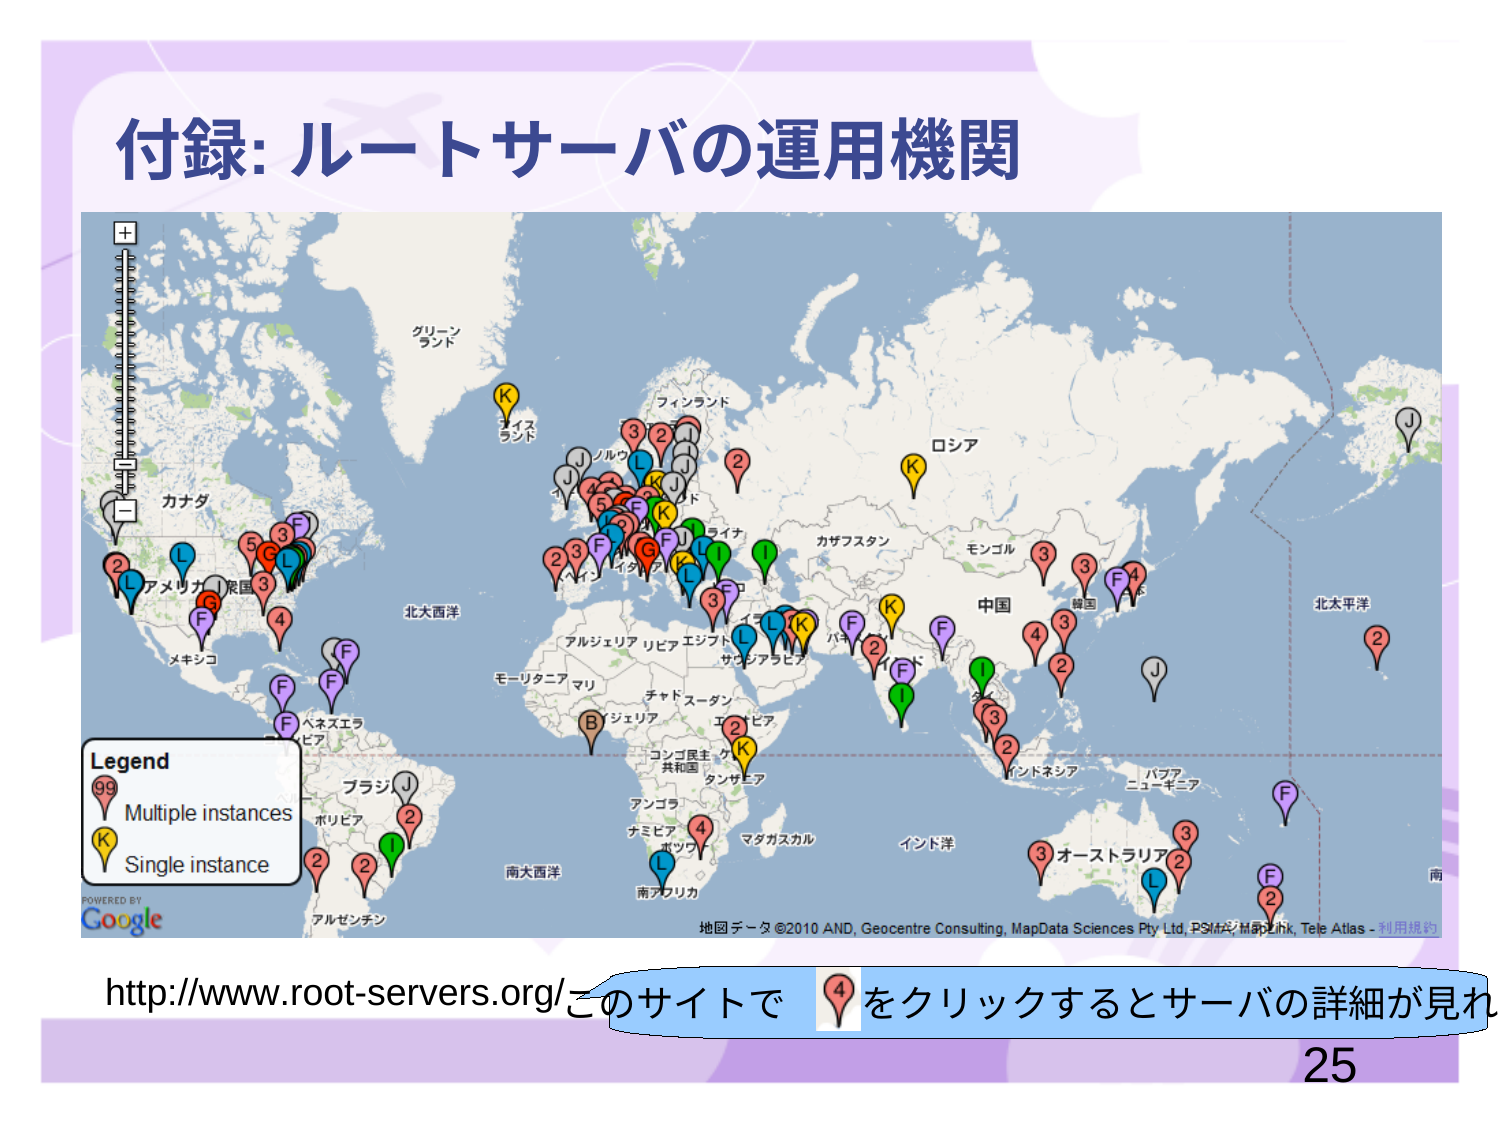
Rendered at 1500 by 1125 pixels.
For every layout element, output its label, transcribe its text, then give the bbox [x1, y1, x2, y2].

text_box このサイトで をクリックするとサーバの詳細が見れる [576, 966, 1488, 1039]
title 付録: ルートサーバの運用機関 [99, 99, 1388, 201]
picture [0, 0, 1500, 1125]
text_box http://www.root-servers.org/ [90, 960, 578, 1021]
